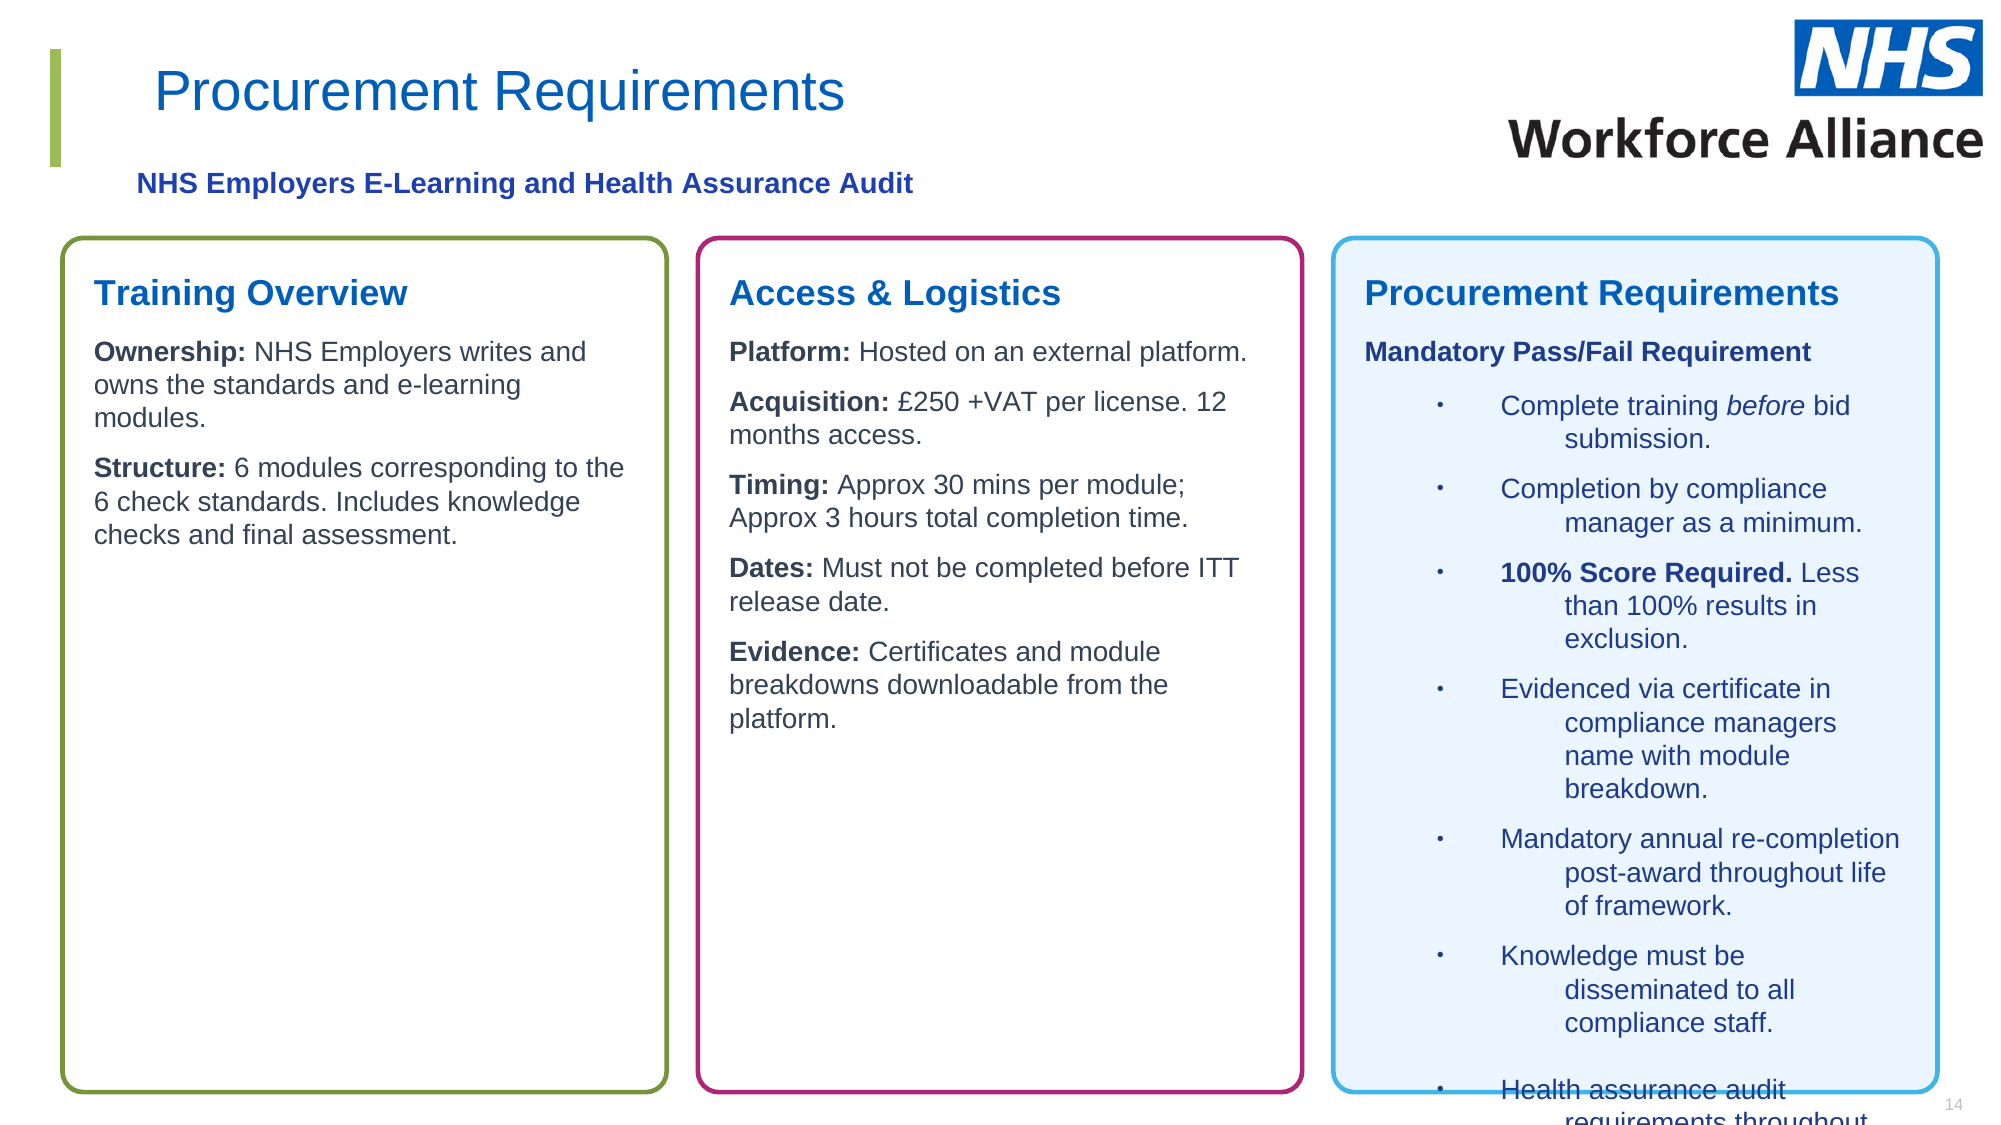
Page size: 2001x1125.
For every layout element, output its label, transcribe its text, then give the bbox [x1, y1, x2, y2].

text_box NHS Employers E-Learning and Health Assurance Audit [121, 157, 1257, 208]
list Procurement Requirements [77, 48, 1950, 128]
text_box Procurement Requirements Mandatory Pass/Fail Requirement Complete training before bid submission. Completion by compliance manager as a minimum. 100% Score Required. Less than 100% results in exclusion. Evidenced via certificate in compliance managers name with module breakdown. Mandatory annual re-completion post-award throughout life of framework. Knowledge must be disseminated to all compliance staff. Health assurance audit requirements throughout the life of the framework. [1364, 269, 1907, 1061]
text_box [1676, 1086, 1683, 1093]
text_box [1507, 18, 1984, 158]
text_box [62, 237, 667, 1093]
text_box [697, 237, 1303, 1093]
text_box Access & Logistics Platform: Hosted on an external platform. Acquisition: £250 +VAT per license. 12 months access. Timing: Approx 30 mins per module; Approx 3 hours total completion time. Dates: Must not be completed before ITT release date. Evidence: Certificates and module breakdowns downloadable from the platform. [729, 269, 1271, 1061]
text_box Training Overview Ownership: NHS Employers writes and owns the standards and e-learning modules. Structure: 6 modules corresponding to the 6 check standards. Includes knowledge checks and final assessment. [93, 269, 636, 1061]
text_box [1333, 237, 1938, 1093]
text_box [1569, 1086, 1576, 1093]
text_box [1760, 1086, 1767, 1093]
